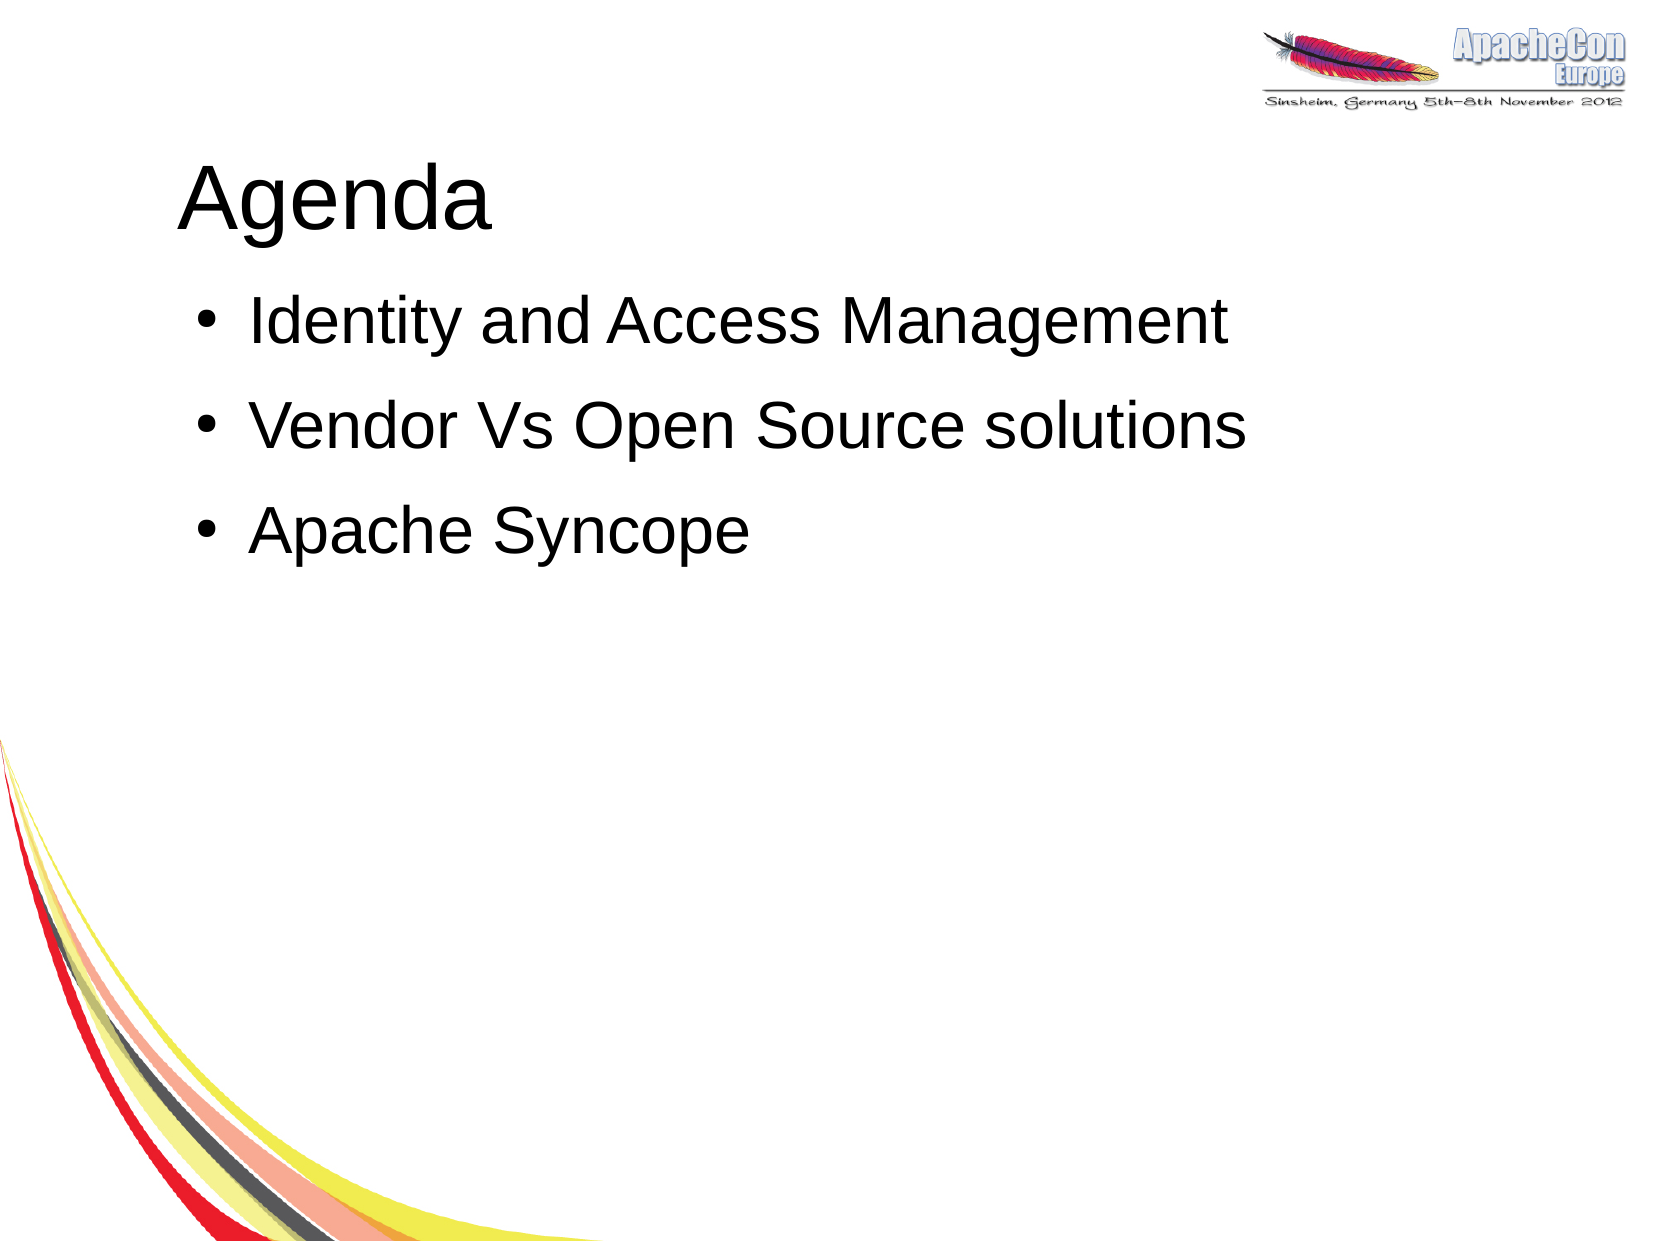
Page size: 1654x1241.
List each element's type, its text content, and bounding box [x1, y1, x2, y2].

title Agenda [177, 146, 1536, 250]
list Identity and Access Management Vendor Vs Open Source solutions Apache Syncope [177, 283, 1536, 990]
picture [0, 0, 1654, 1241]
